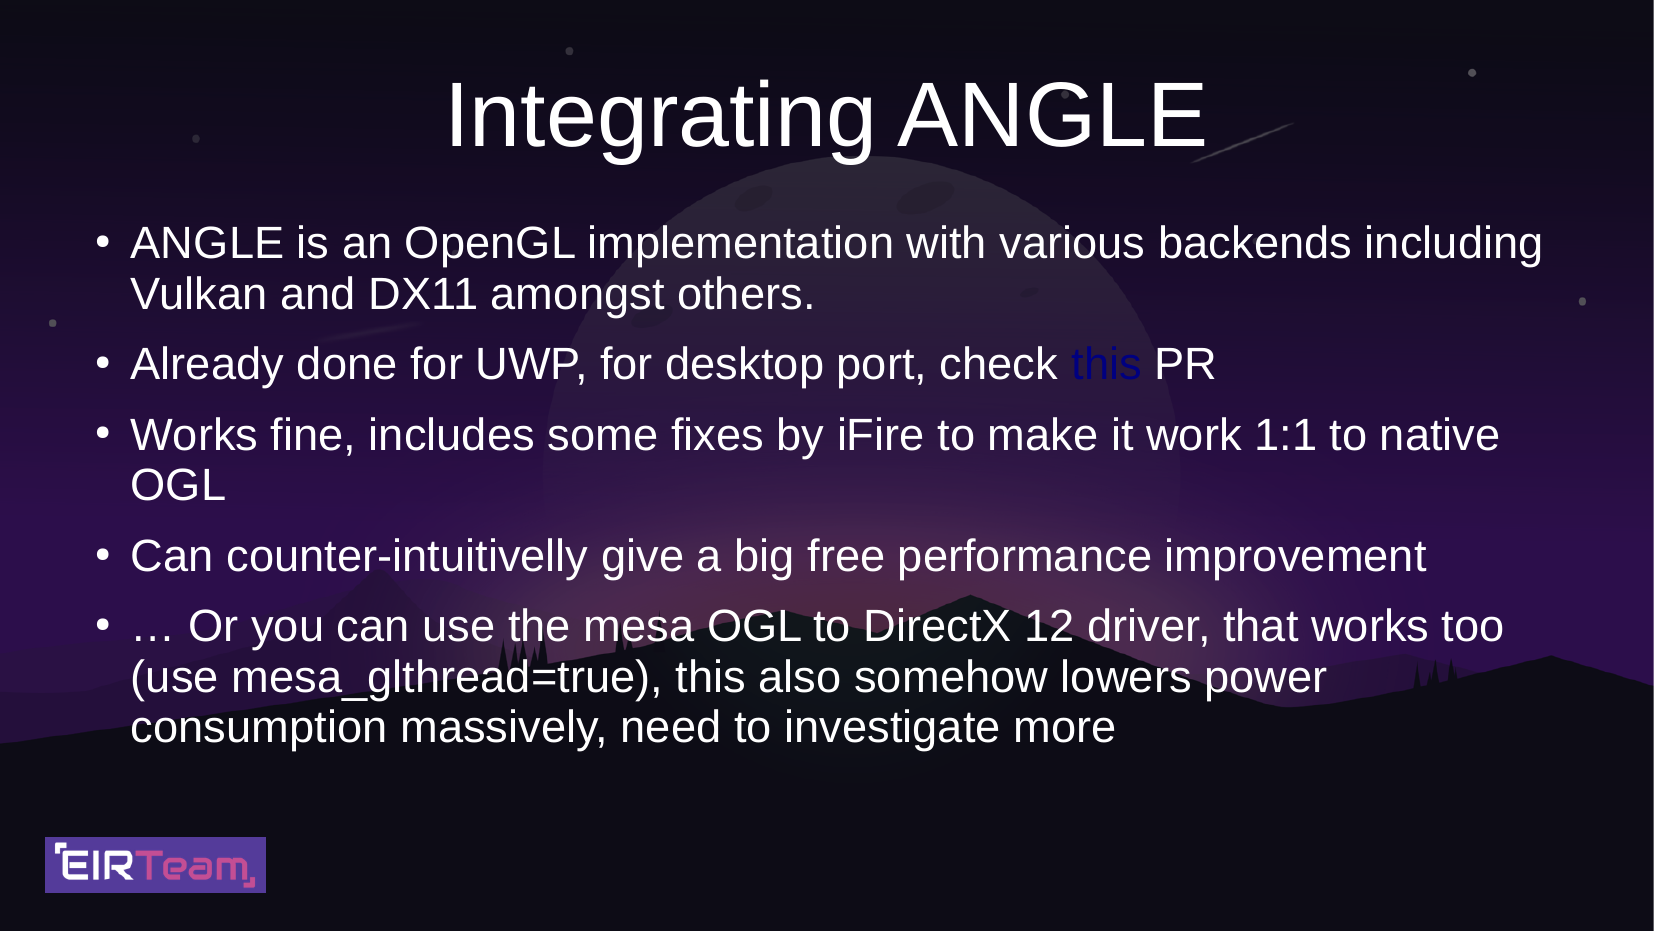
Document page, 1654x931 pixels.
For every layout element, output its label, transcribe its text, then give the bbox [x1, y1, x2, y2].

title Integrating ANGLE [82, 37, 1571, 193]
list ANGLE is an OpenGL implementation with various backends including Vulkan and DX11 amongst others. Already done for UWP, for desktop port, check this PR Works fine, includes some fixes by iFire to make it work 1:1 to native OGL Can counter-intuitivelly give a big free performance improvement … Or you can use the mesa OGL to DirectX 12 driver, that works too (use mesa_glthread=true), this also somehow lowers power consumption massively, need to investigate more [82, 217, 1571, 758]
picture [0, 0, 1654, 931]
